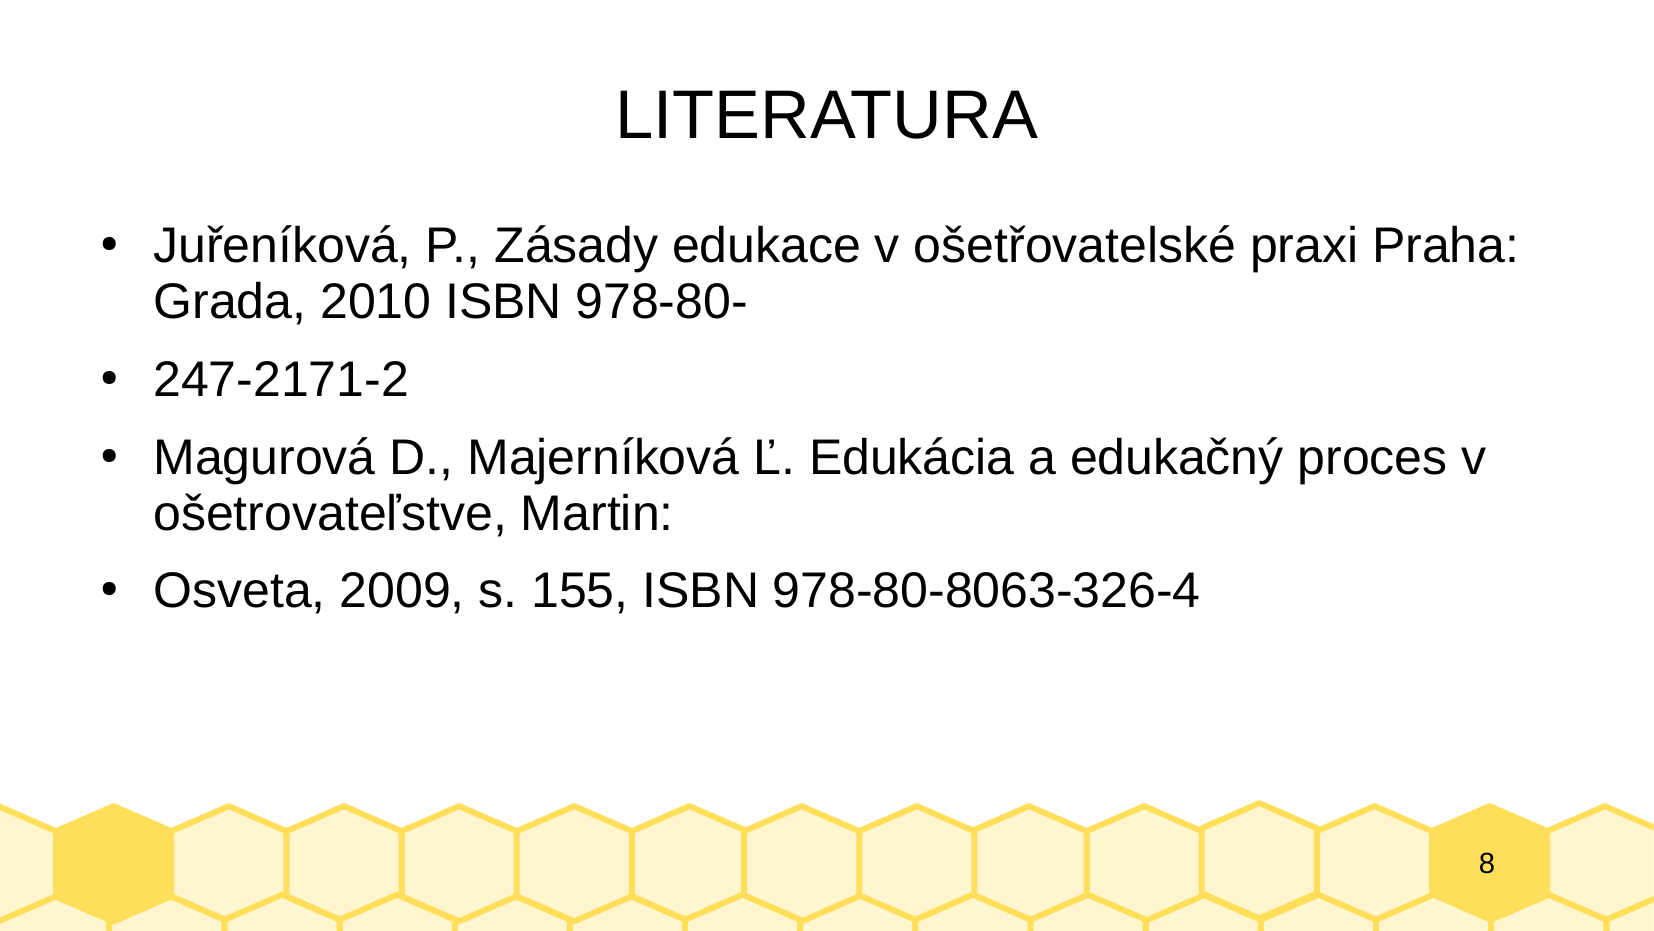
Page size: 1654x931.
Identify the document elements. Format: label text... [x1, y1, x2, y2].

title LITERATURA [82, 37, 1571, 193]
list Juřeníková, P., Zásady edukace v ošetřovatelské praxi Praha: Grada, 2010 ISBN 978-80- 247-2171-2 Magurová D., Majerníková Ľ. Edukácia a edukačný proces v ošetrovateľstve, Martin: Osveta, 2009, s. 155, ISBN 978-80-8063-326-4 [82, 217, 1571, 758]
